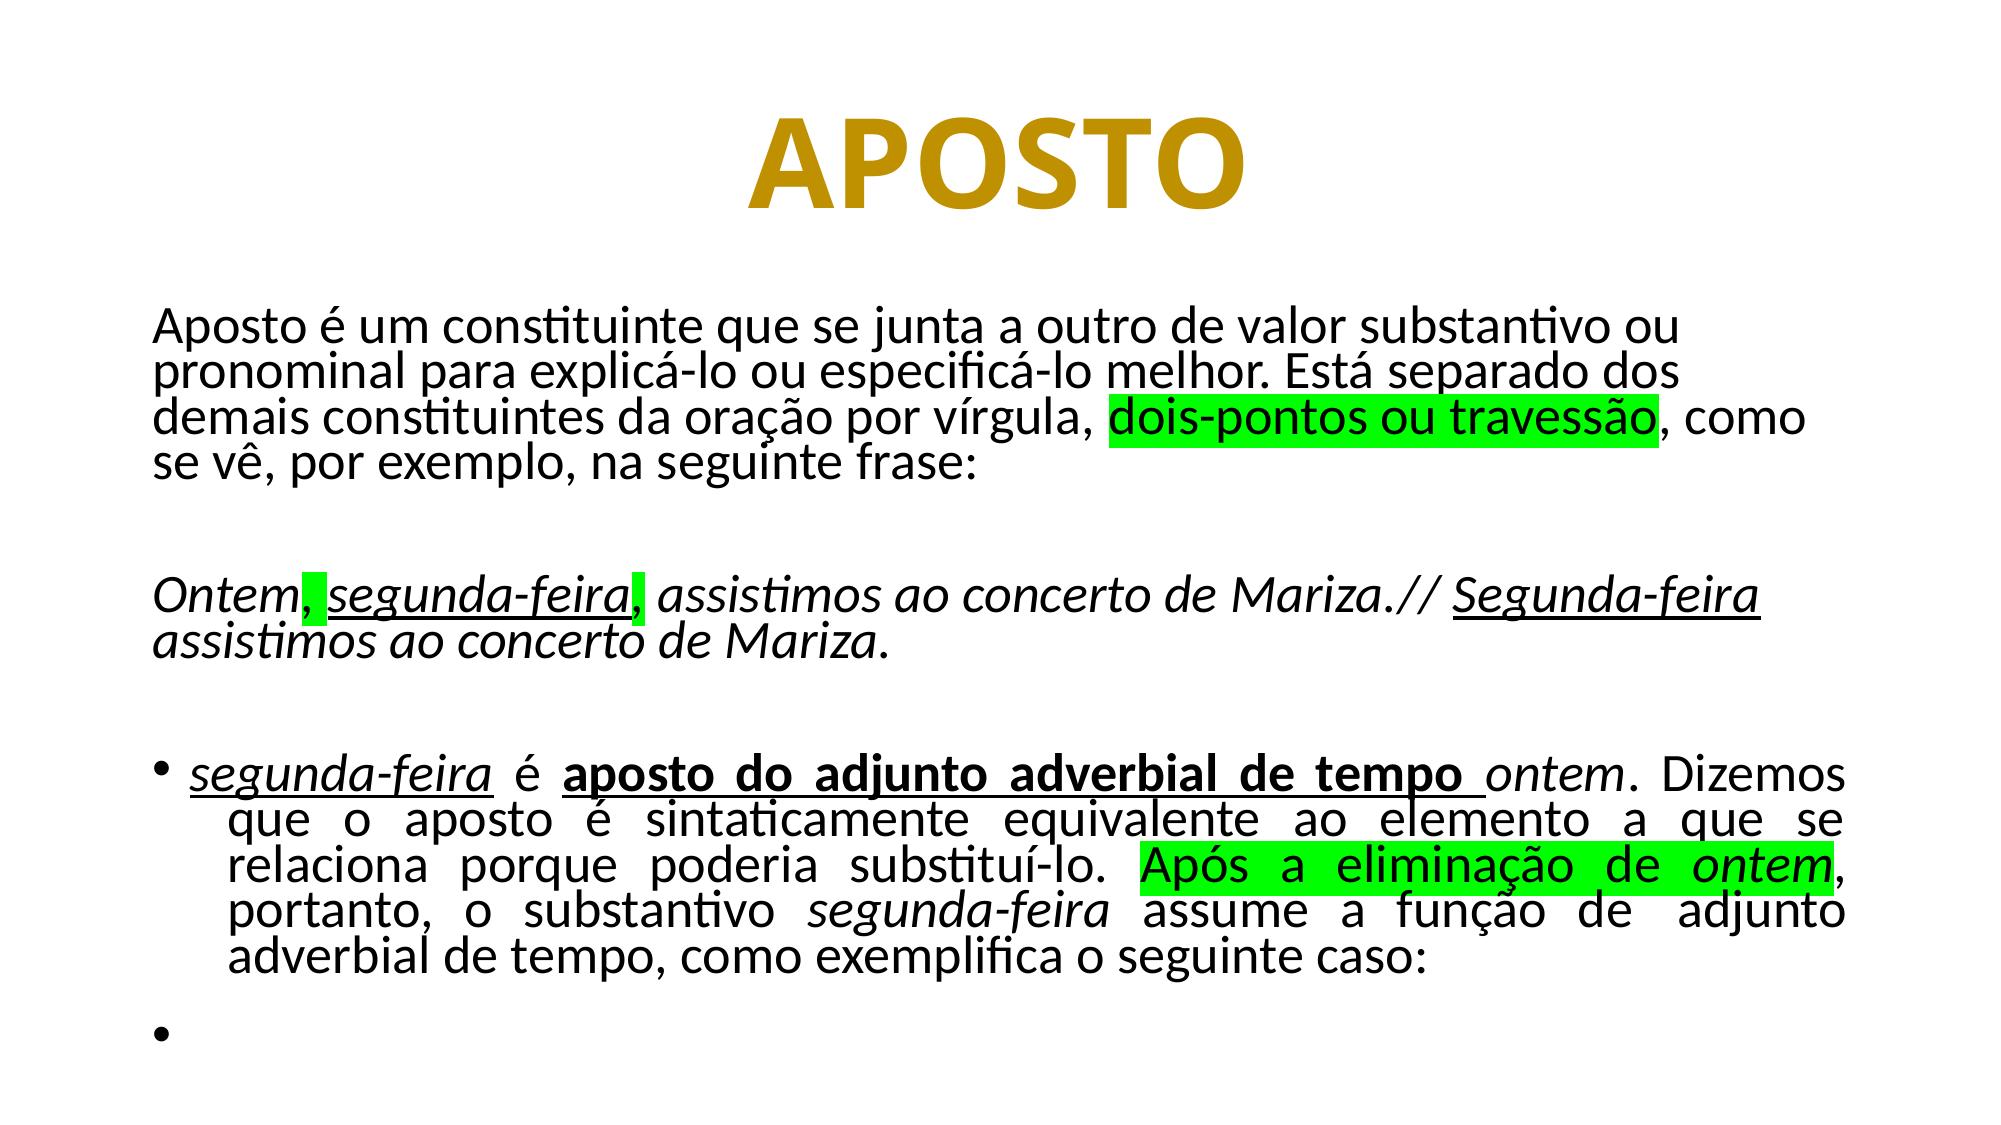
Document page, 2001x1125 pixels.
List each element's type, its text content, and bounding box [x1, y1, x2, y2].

list Aposto é um constituinte que se junta a outro de valor substantivo ou pronominal para explicá-lo ou especificá-lo melhor. Está separado dos demais constituintes da oração por vírgula, dois-pontos ou travessão, como se vê, por exemplo, na seguinte frase: Ontem, segunda-feira, assistimos ao concerto de Mariza.// Segunda-feira assistimos ao concerto de Mariza. segunda-feira é aposto do adjunto adverbial de tempo ontem. Dizemos que o aposto é sintaticamente equivalente ao elemento a que se relaciona porque poderia substituí-lo. Após a eliminação de ontem, portanto, o substantivo segunda-feira assume a função de adjunto adverbial de tempo, como exemplifica o seguinte caso: [137, 299, 1863, 1014]
title APOSTO [137, 59, 1863, 278]
